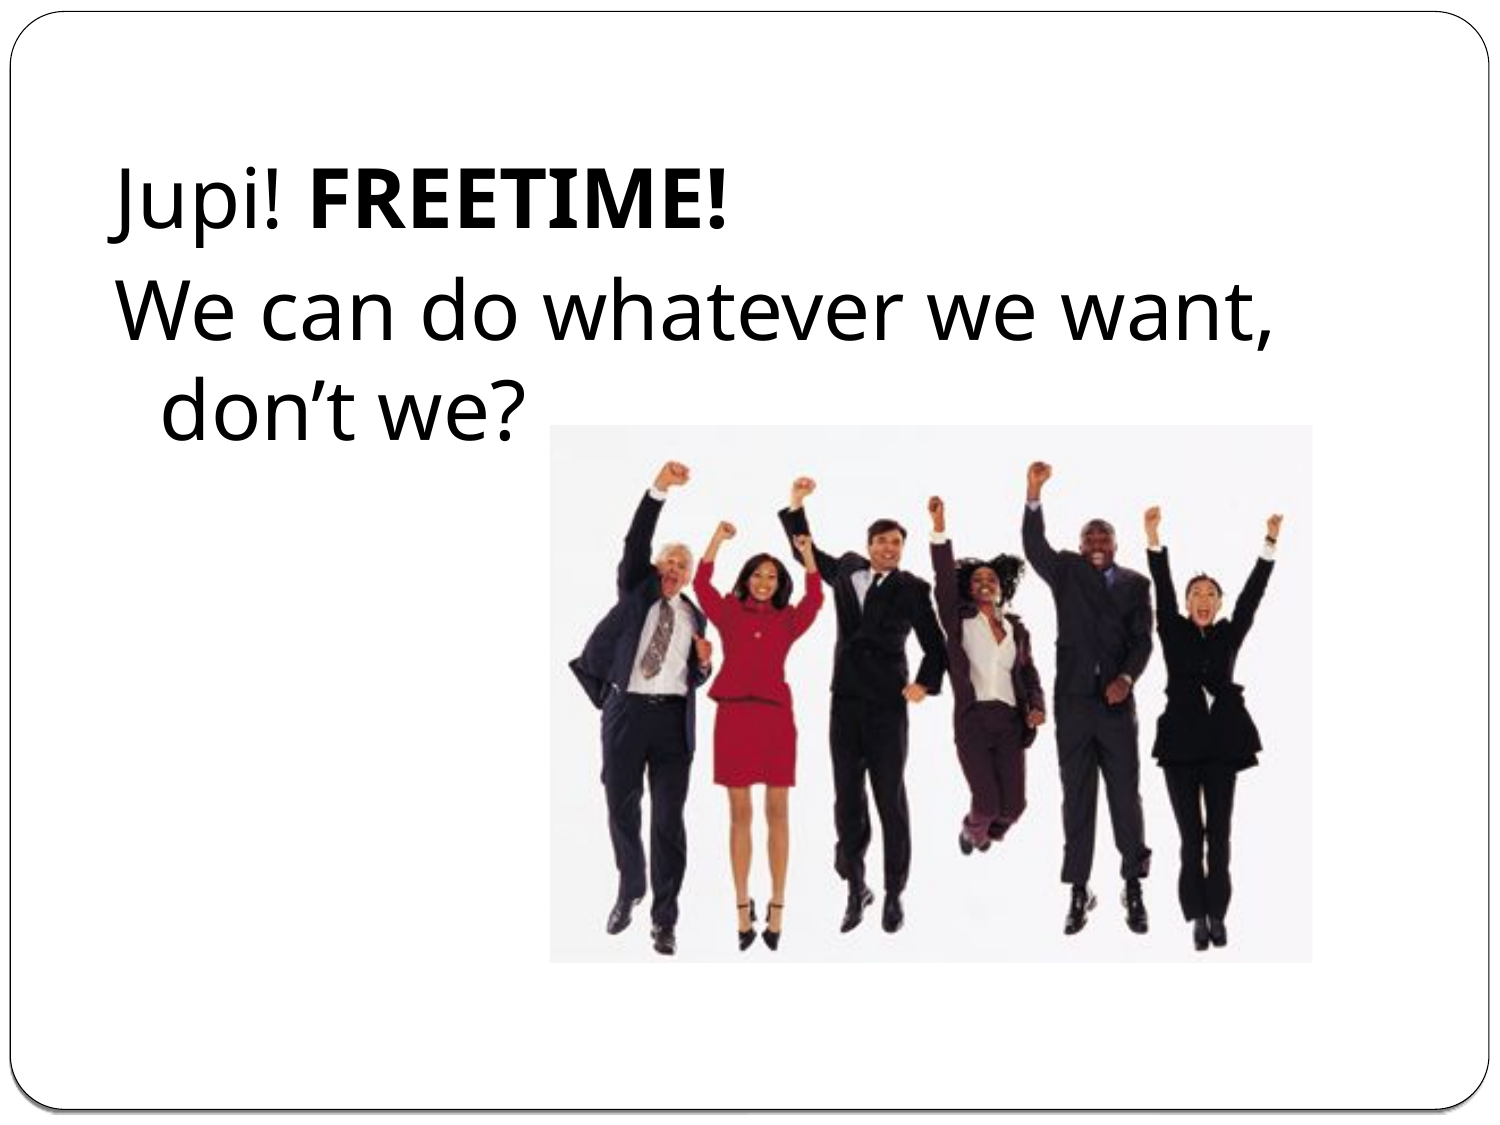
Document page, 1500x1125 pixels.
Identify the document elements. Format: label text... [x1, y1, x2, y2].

picture [549, 425, 1313, 963]
list Jupi! FREETIME! We can do whatever we want, don’t we? [99, 137, 1413, 575]
